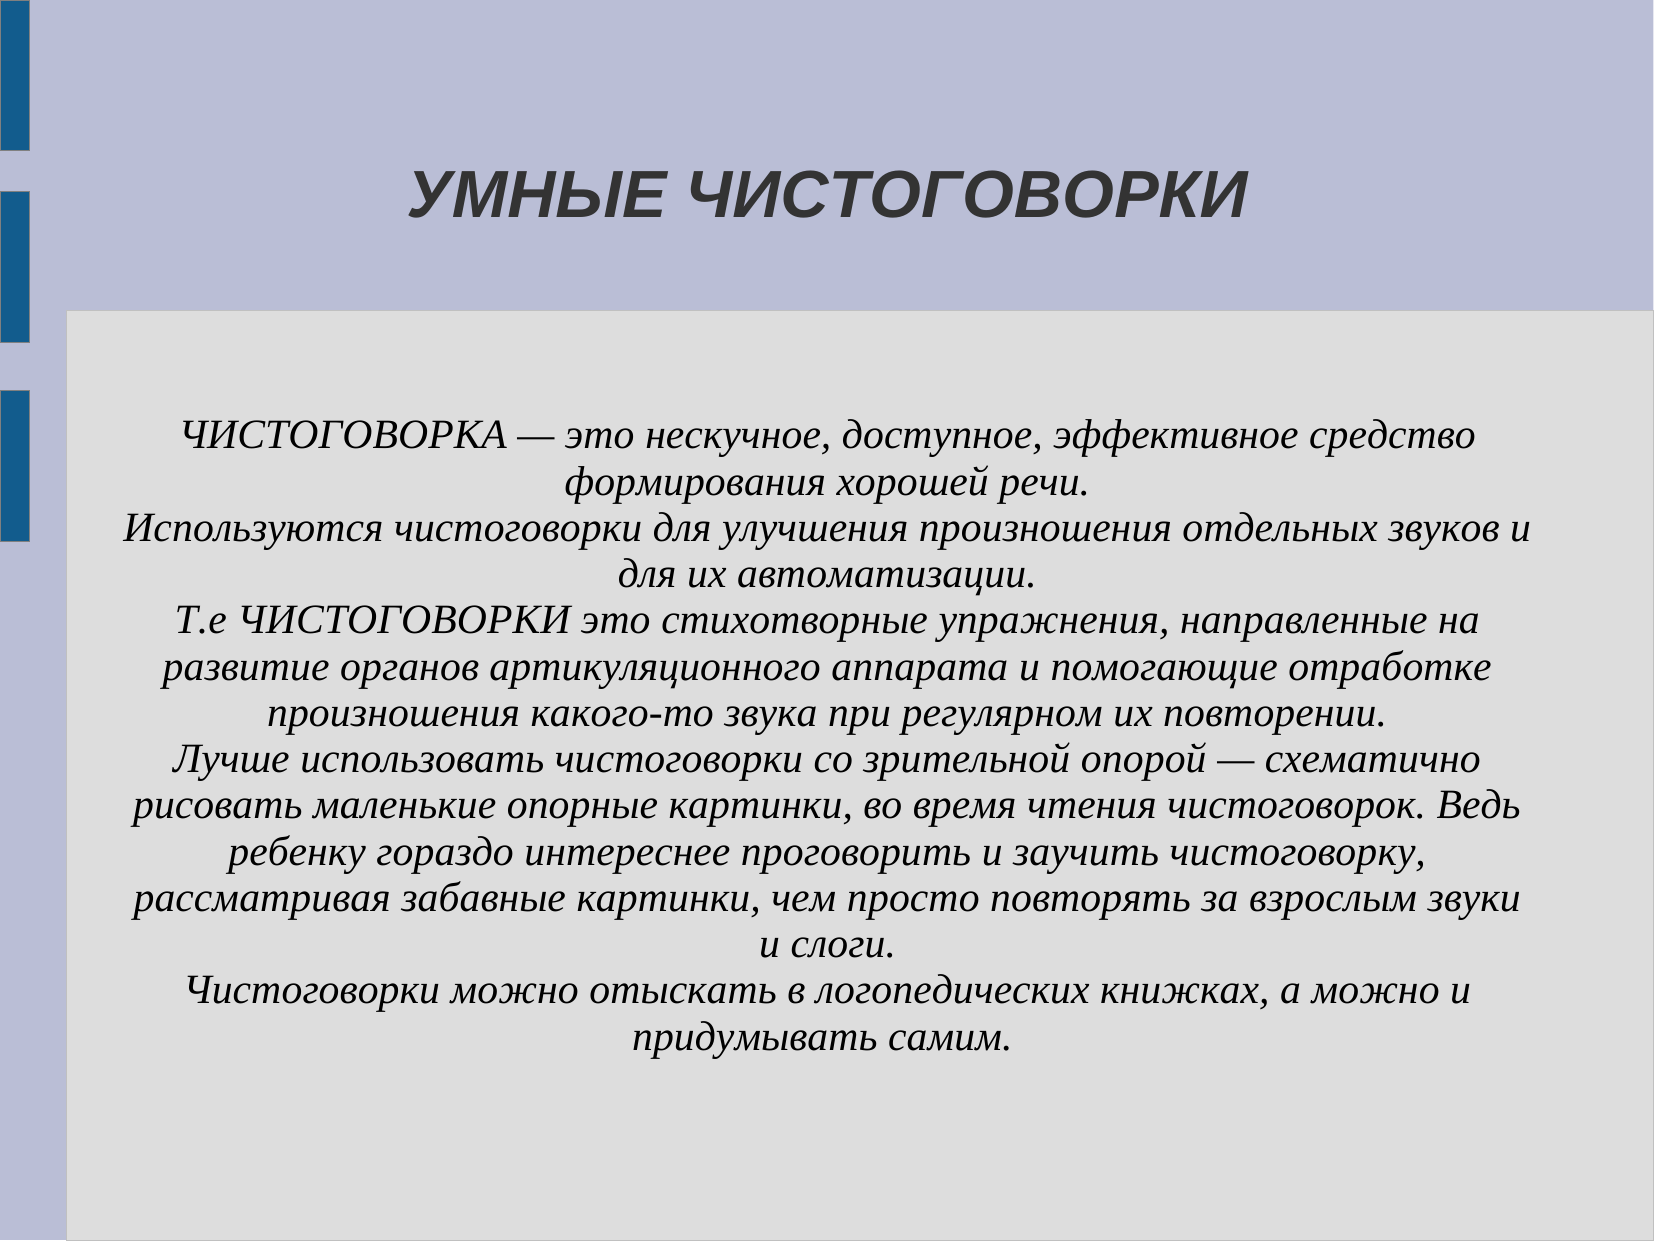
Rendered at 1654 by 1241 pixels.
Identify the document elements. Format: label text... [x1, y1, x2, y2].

subtitle ЧИСТОГОВОРКА — это нескучное, доступное, эффективное средство формирования хорошей речи. Используются чистоговорки для улучшения произношения отдельных звуков и для их автоматизации. Т.е ЧИСТОГОВОРКИ это стихотворные упражнения, направленные на развитие органов артикуляционного аппарата и помогающие отработке произношения какого-то звука при регулярном их повторении. Лучше использовать чистоговорки со зрительной опорой — схематично рисовать маленькие опорные картинки, во время чтения чистоговорок. Ведь ребенку гораздо интереснее проговорить и заучить чистоговорку, рассматривая забавные картинки, чем просто повторять за взрослым звуки и слоги. Чистоговорки можно отыскать в логопедических книжках, а можно и придумывать самим. [121, 344, 1534, 1127]
title УМНЫЕ ЧИСТОГОВОРКИ [121, 91, 1534, 299]
